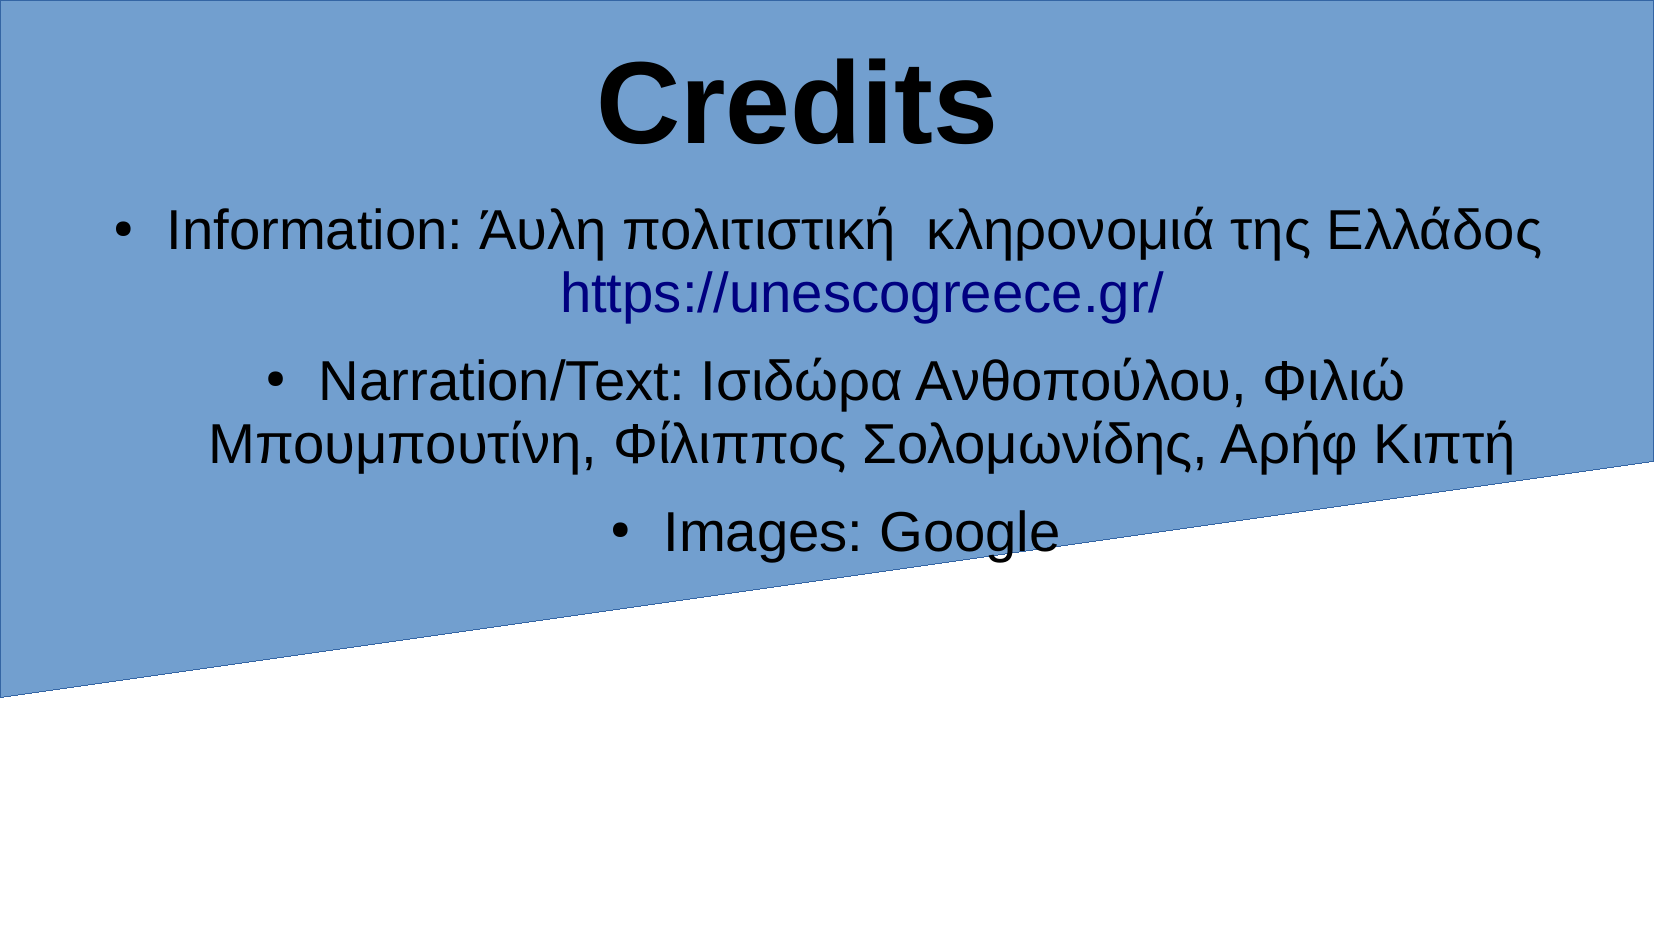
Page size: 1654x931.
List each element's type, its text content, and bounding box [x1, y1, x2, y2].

list Information: Άυλη πολιτιστική κληρονομιά της Ελλάδος https://unescogreece.gr/ Narration/Text: Ισιδώρα Ανθοπούλου, Φιλιώ Μπουμπουτίνη, Φίλιππος Σολομωνίδης, Αρήφ Κιπτή Images: Google [88, 198, 1565, 739]
title Credits [29, 29, 1565, 178]
